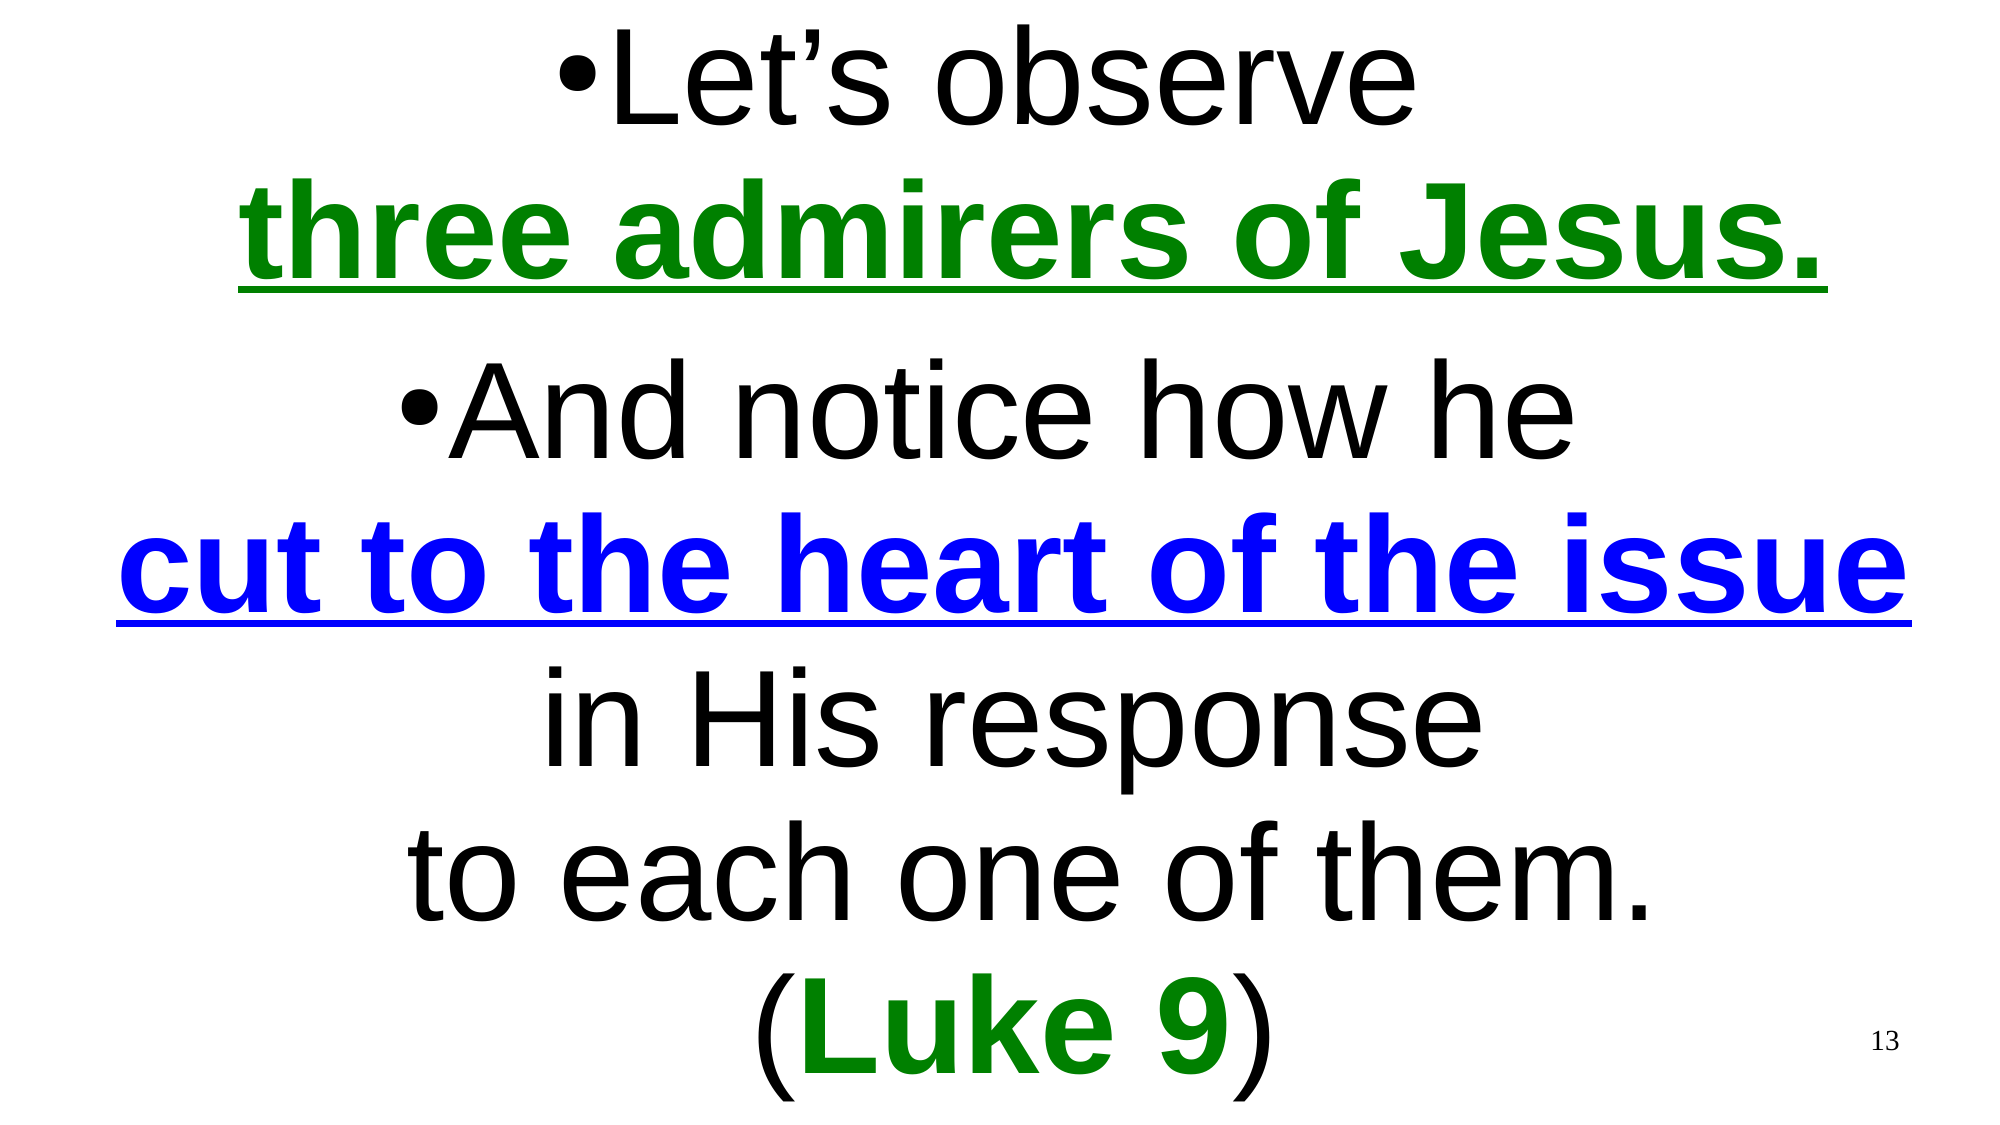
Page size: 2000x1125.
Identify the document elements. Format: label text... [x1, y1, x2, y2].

list Let’s observe three admirers of Jesus. And notice how he cut to the heart of the issue in His response to each one of them. (Luke 9) [0, 0, 1996, 1123]
